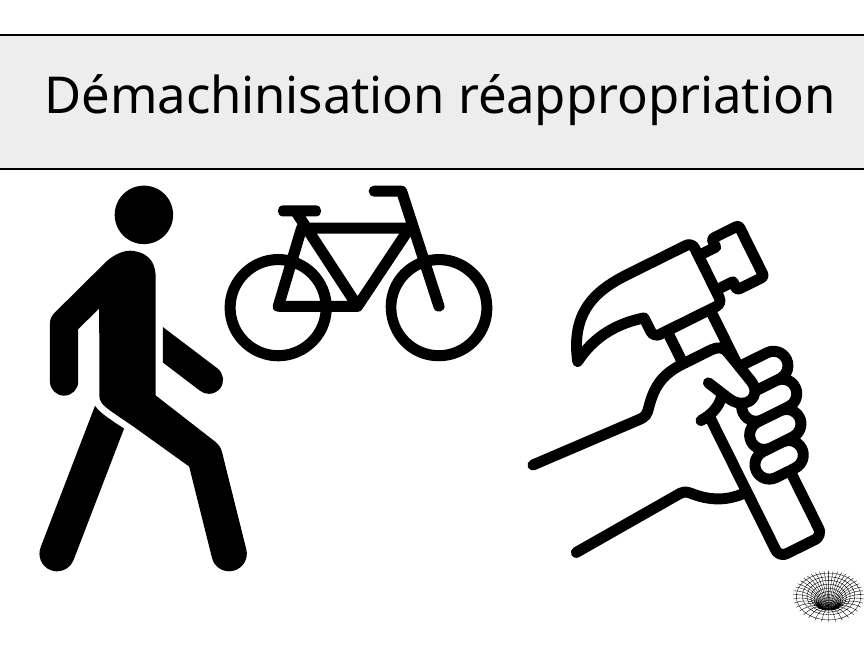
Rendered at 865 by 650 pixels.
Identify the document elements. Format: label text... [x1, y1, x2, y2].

picture [29, 175, 854, 650]
text_box [0, 34, 864, 169]
title Démachinisation réappropriation [29, 34, 857, 161]
